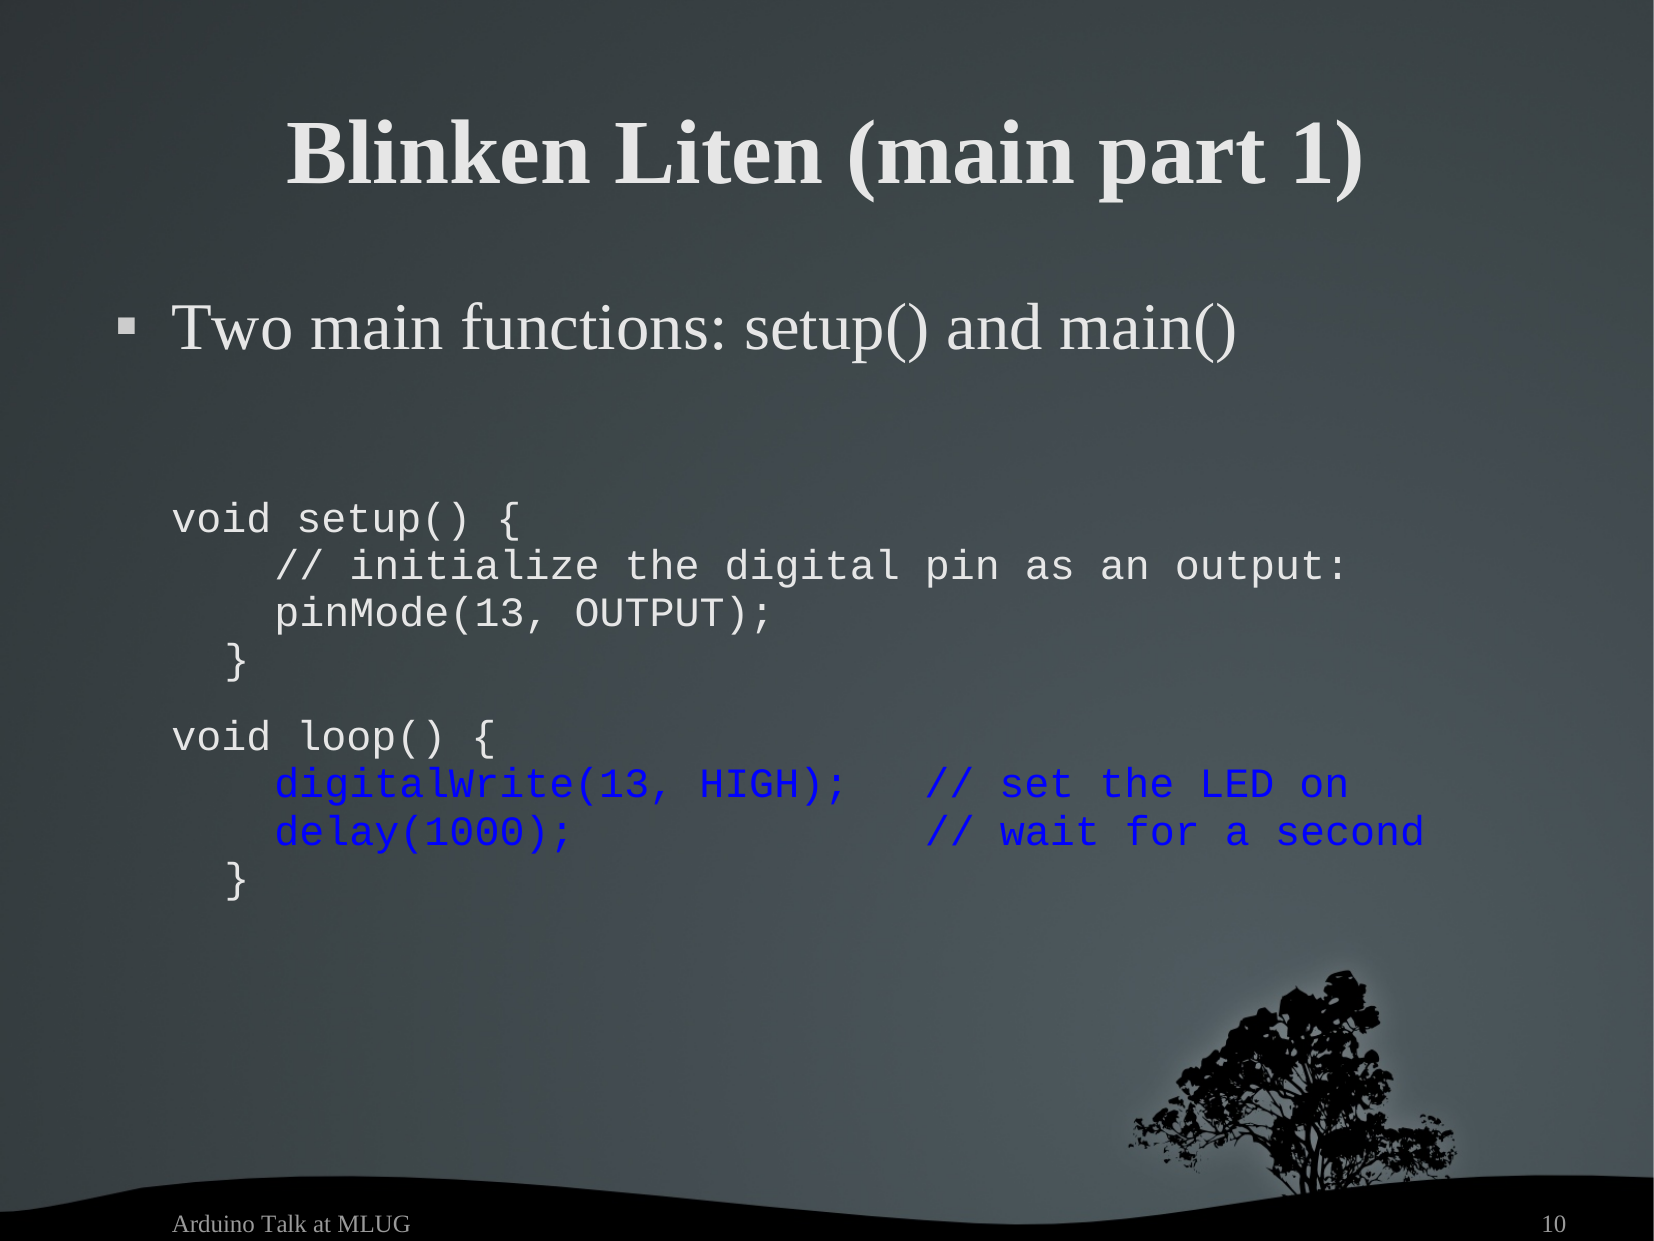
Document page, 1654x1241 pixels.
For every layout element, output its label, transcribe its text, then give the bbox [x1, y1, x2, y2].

picture [0, 0, 1654, 1241]
list Two main functions: setup() and main() void setup() { // initialize the digital pin as an output: pinMode(13, OUTPUT); } void loop() { digitalWrite(13, HIGH); // set the LED on delay(1000); // wait for a second } [82, 290, 1571, 1094]
title Blinken Liten (main part 1) [82, 49, 1571, 257]
